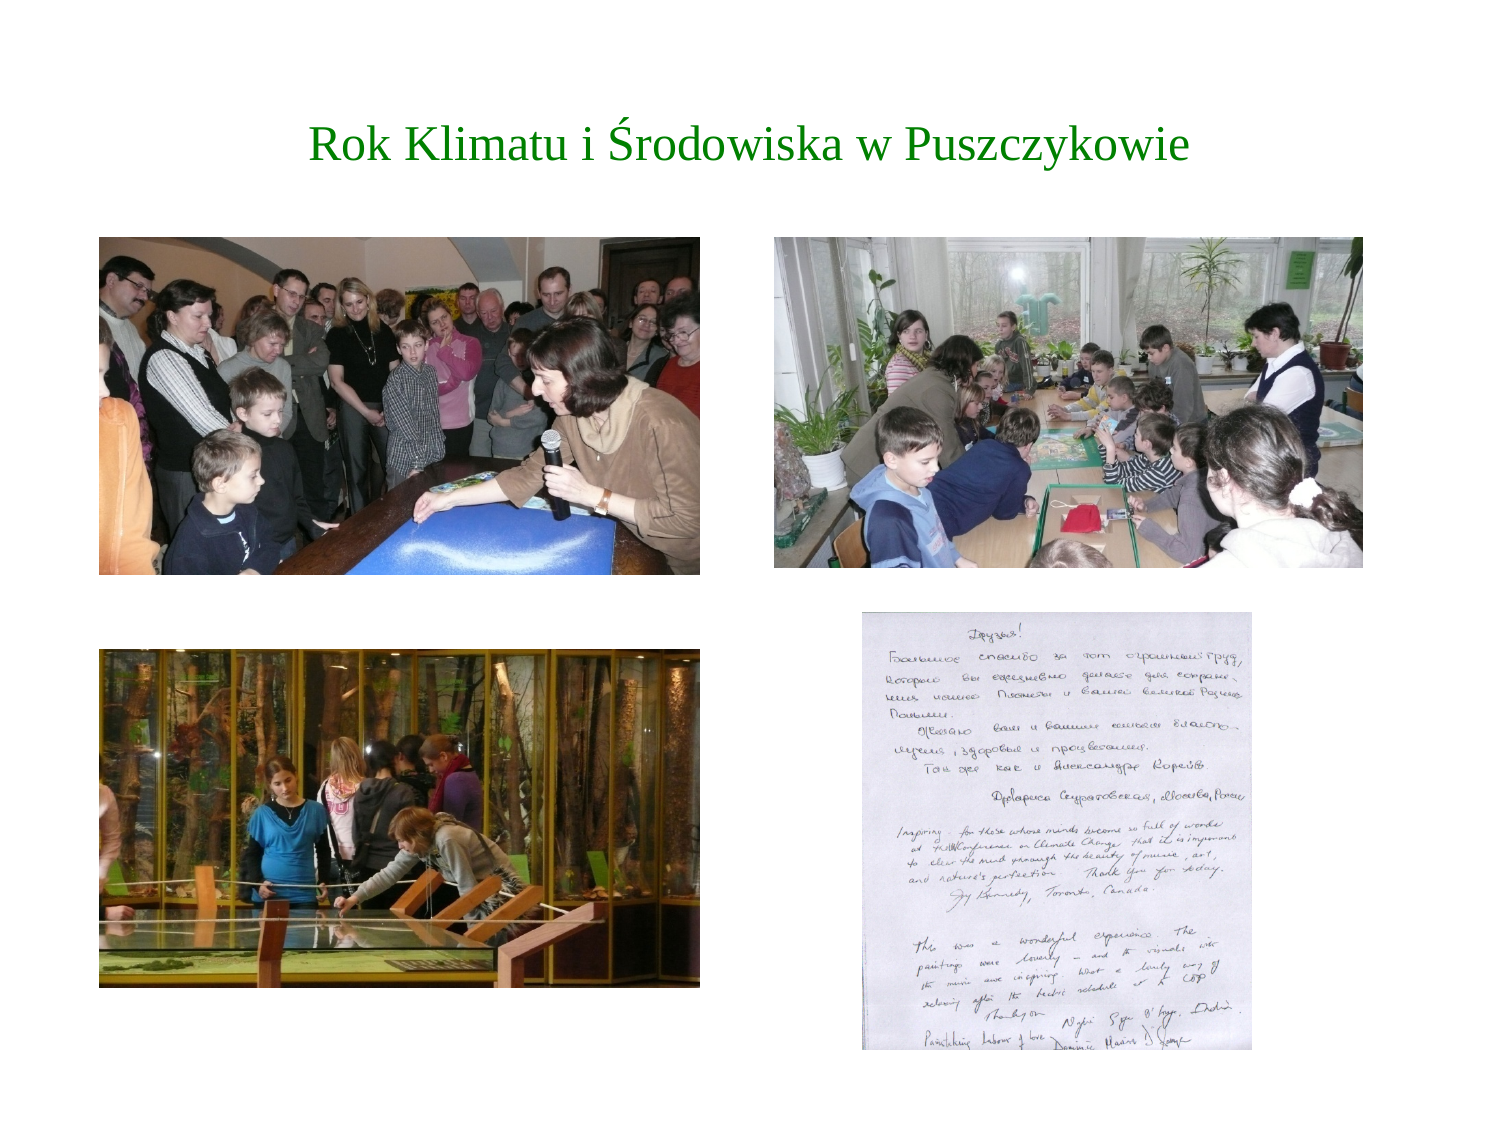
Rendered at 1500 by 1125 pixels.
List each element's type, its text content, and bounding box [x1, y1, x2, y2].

title Rok Klimatu i Środowiska w Puszczykowie [112, 99, 1388, 188]
picture [99, 237, 700, 576]
picture [862, 612, 1252, 1051]
picture [99, 649, 700, 988]
picture [774, 237, 1363, 568]
